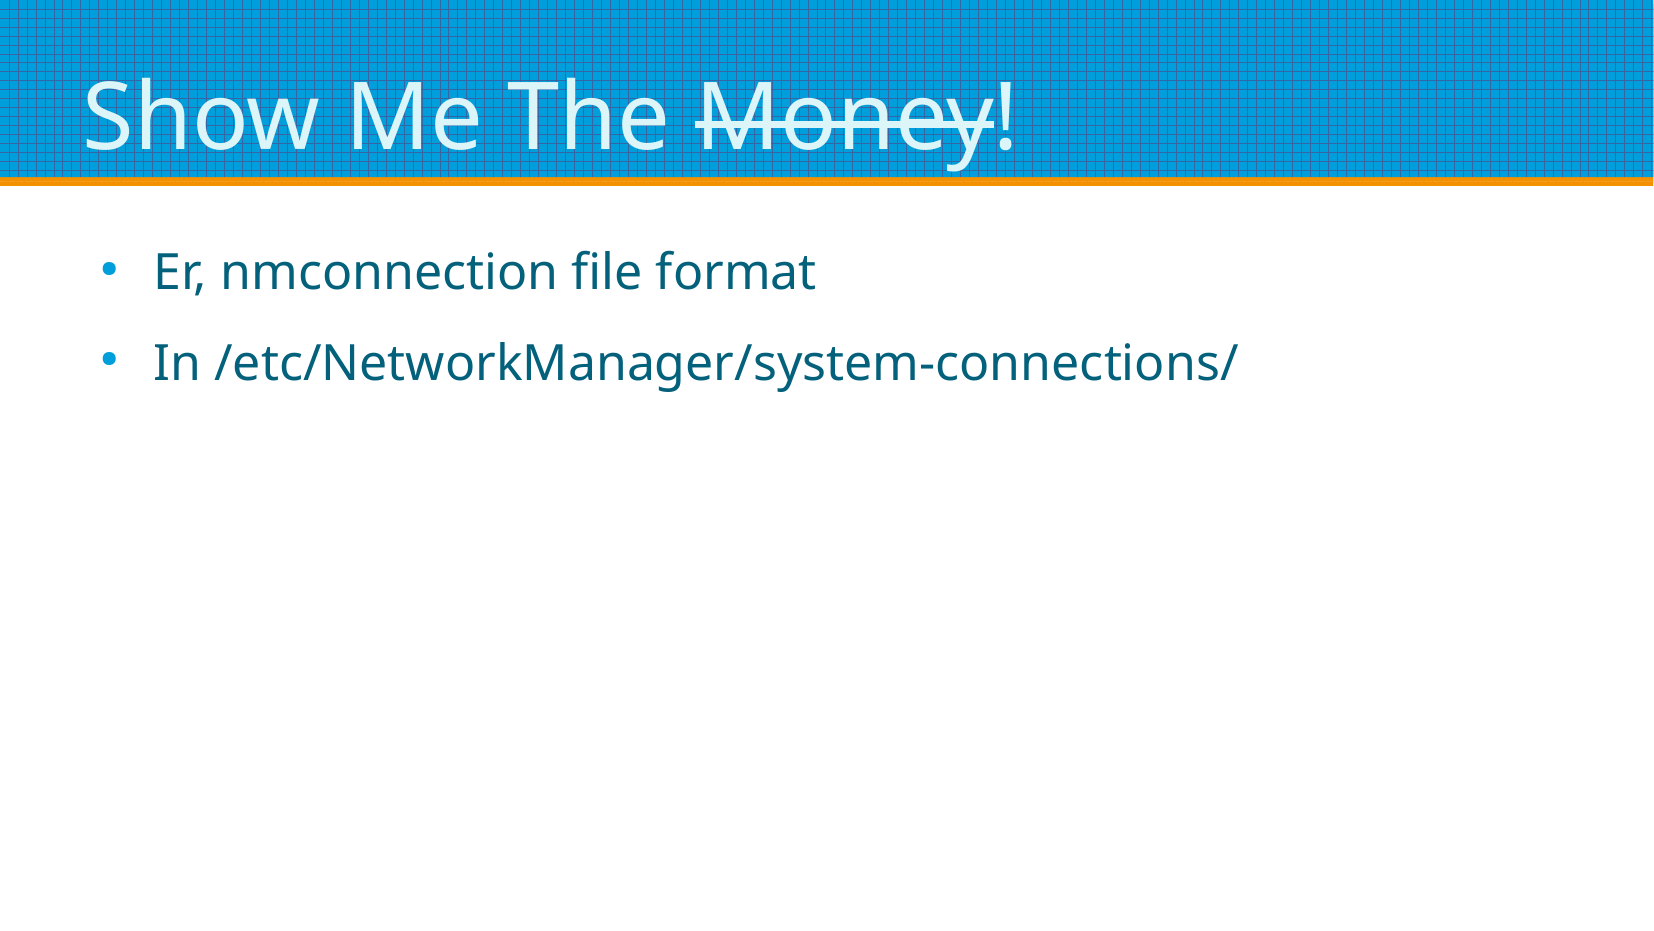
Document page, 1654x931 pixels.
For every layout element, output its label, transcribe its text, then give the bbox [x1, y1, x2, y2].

list Er, nmconnection file format In /etc/NetworkManager/system-connections/ [82, 236, 1571, 813]
title Show Me The Money! [82, 14, 1571, 178]
